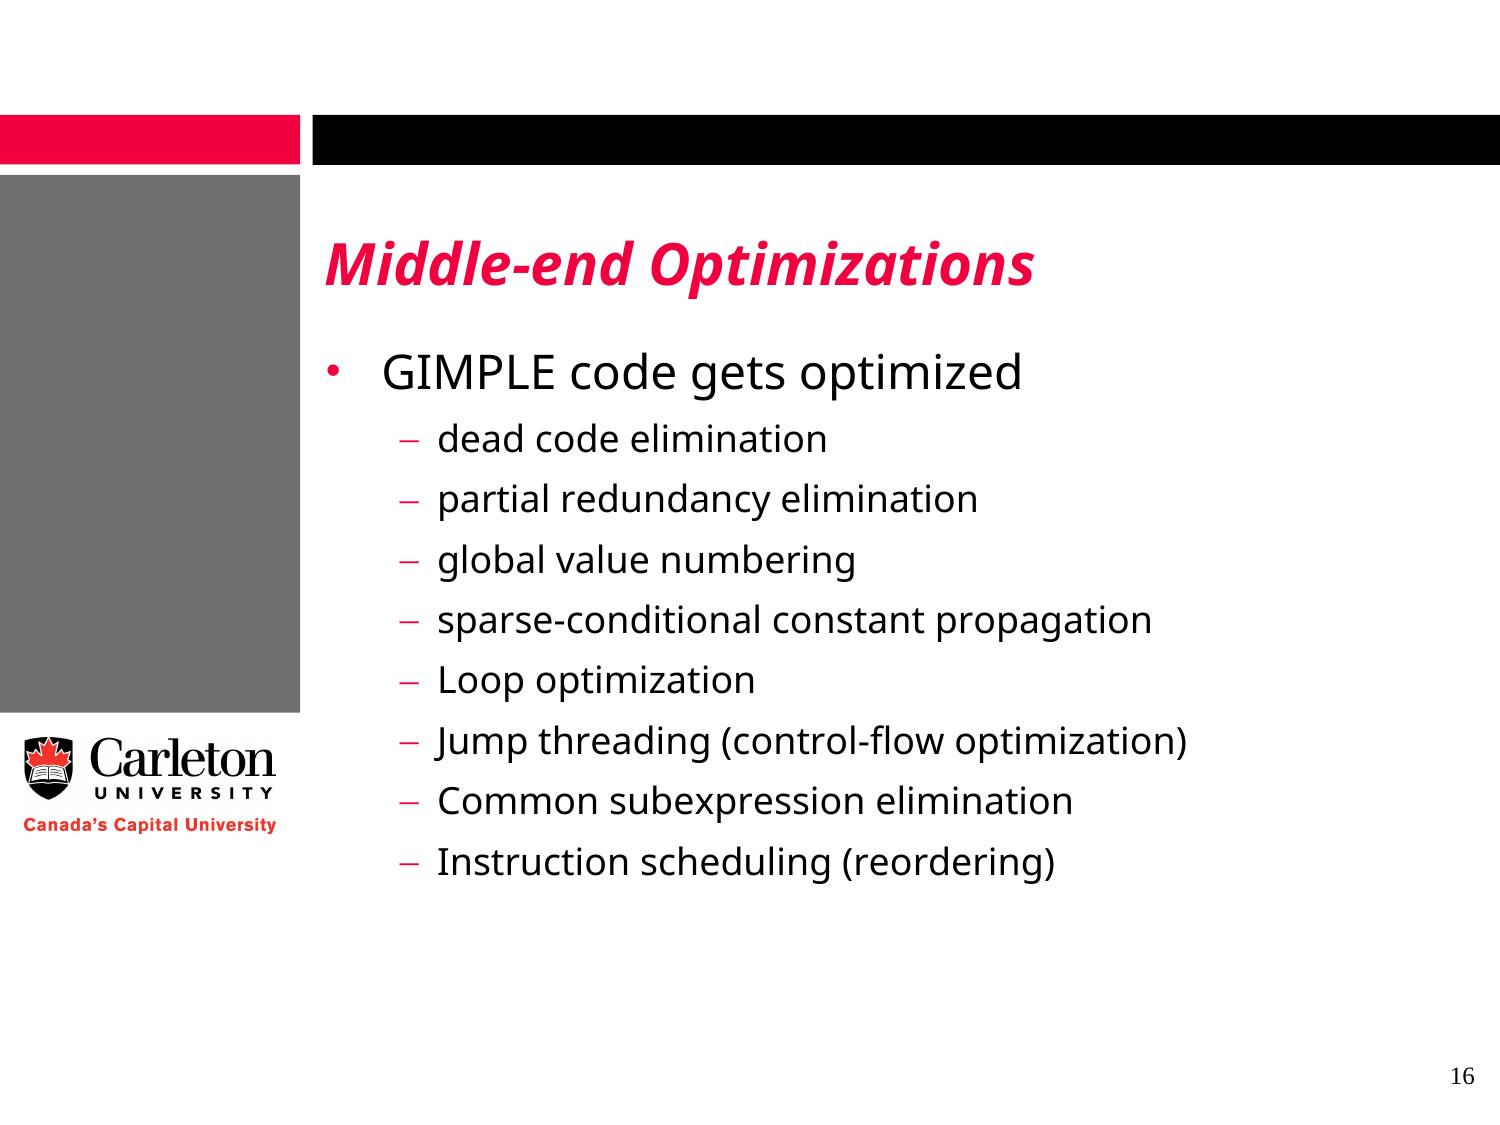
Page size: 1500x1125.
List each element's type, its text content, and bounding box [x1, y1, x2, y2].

picture [24, 737, 276, 834]
title Middle-end Optimizations [324, 194, 1450, 324]
list GIMPLE code gets optimized dead code elimination partial redundancy elimination global value numbering sparse-conditional constant propagation Loop optimization Jump threading (control-flow optimization) Common subexpression elimination Instruction scheduling (reordering) [324, 324, 1450, 1053]
